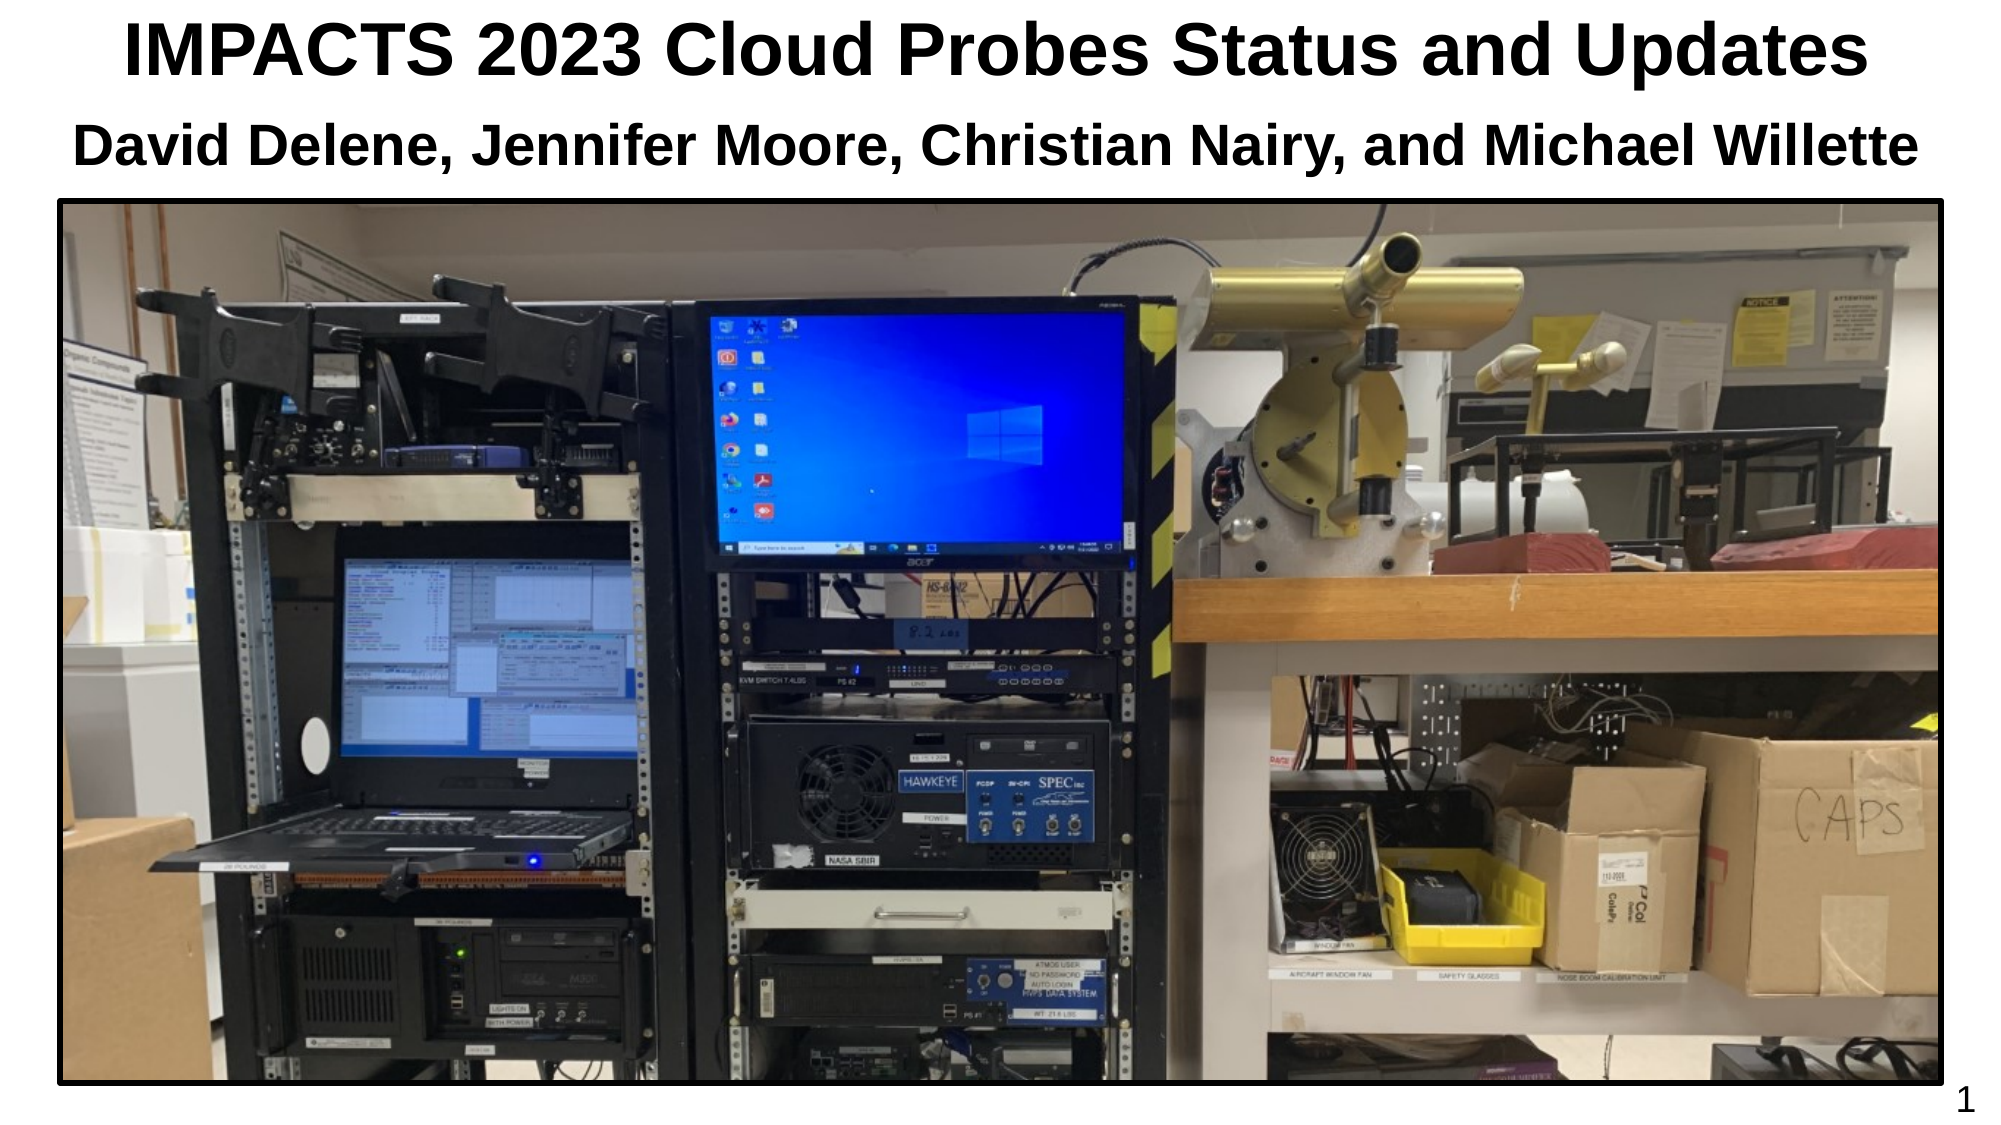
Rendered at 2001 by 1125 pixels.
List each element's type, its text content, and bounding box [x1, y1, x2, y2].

picture [63, 203, 1939, 1080]
text_box David Delene, Jennifer Moore, Christian Nairy, and Michael Willette [0, 104, 1996, 196]
text_box IMPACTS 2023 Cloud Probes Status and Updates [0, 0, 2000, 105]
